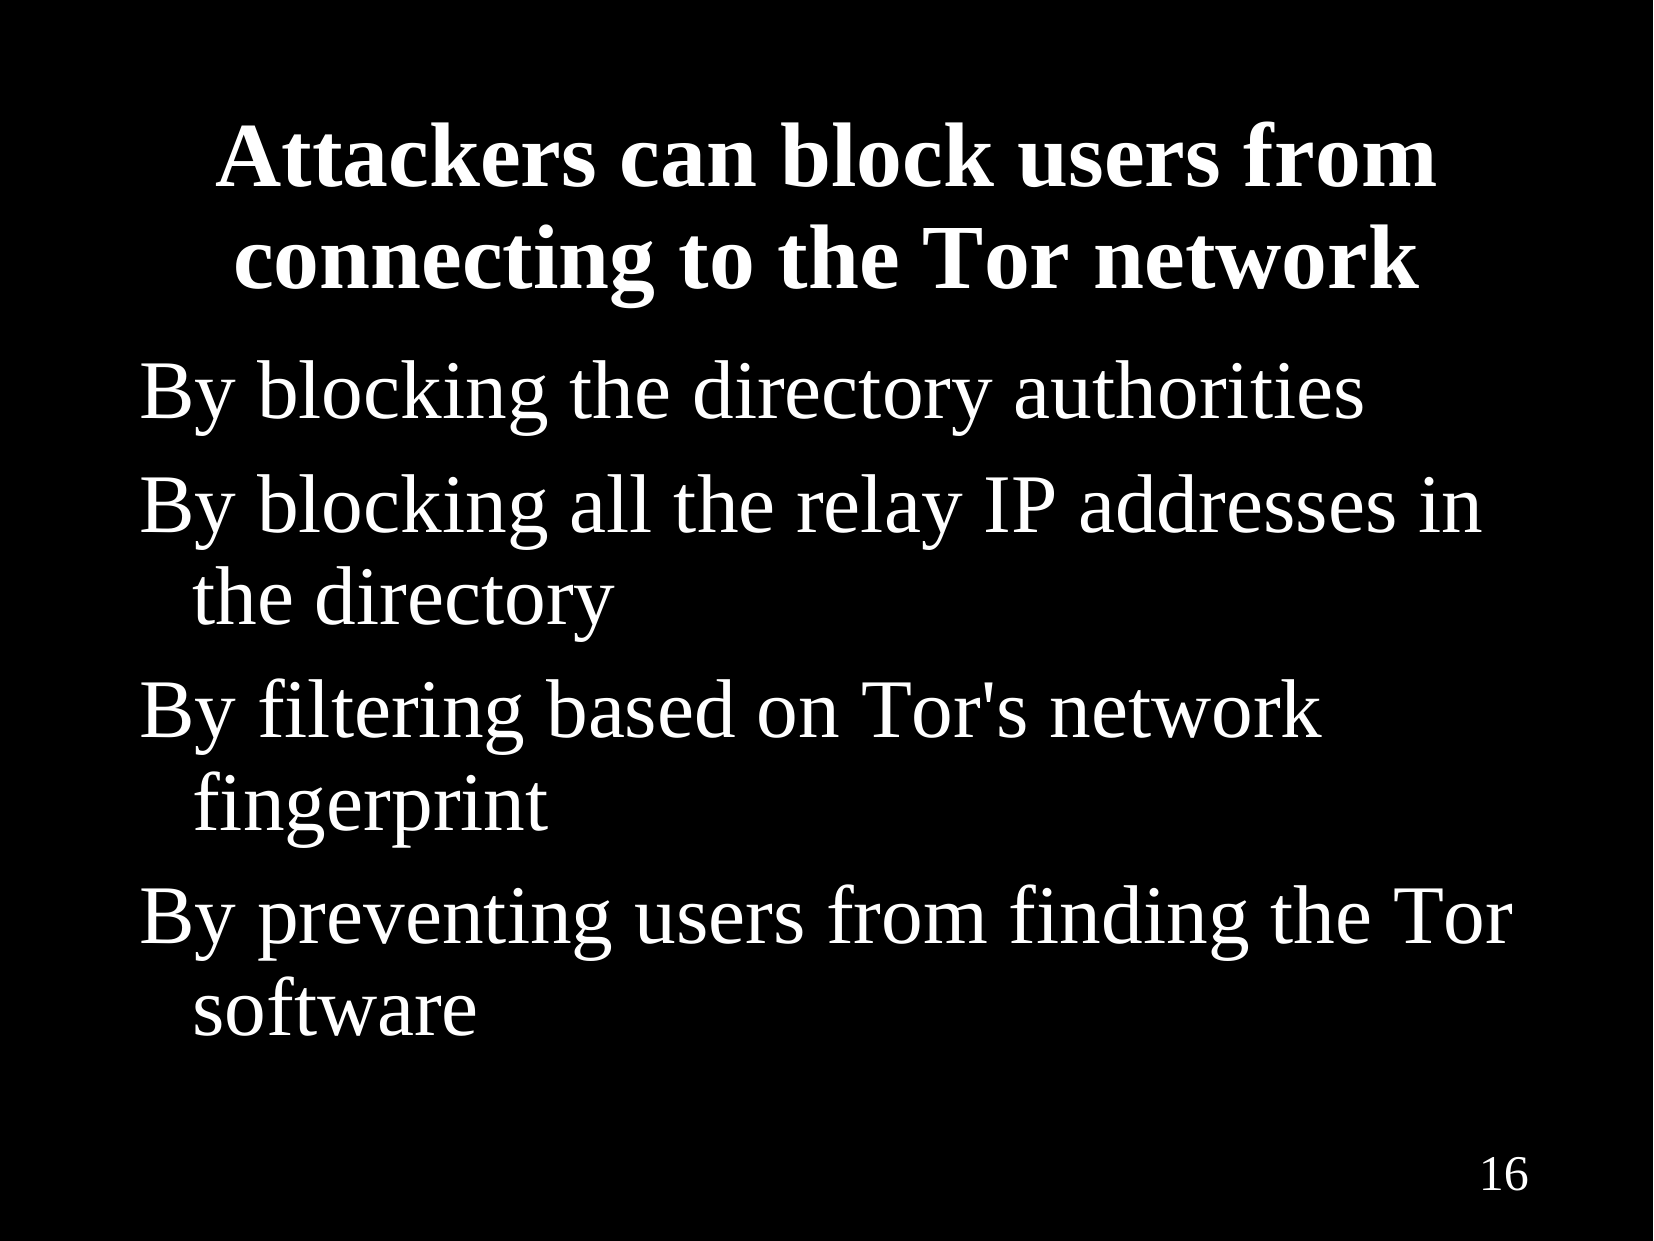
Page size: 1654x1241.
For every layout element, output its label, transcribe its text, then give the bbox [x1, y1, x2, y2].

list By blocking the directory authorities By blocking all the relay IP addresses in the directory By filtering based on Tor's network fingerprint By preventing users from finding the Tor software [121, 344, 1534, 1127]
title Attackers can block users from connecting to the Tor network [121, 86, 1534, 327]
